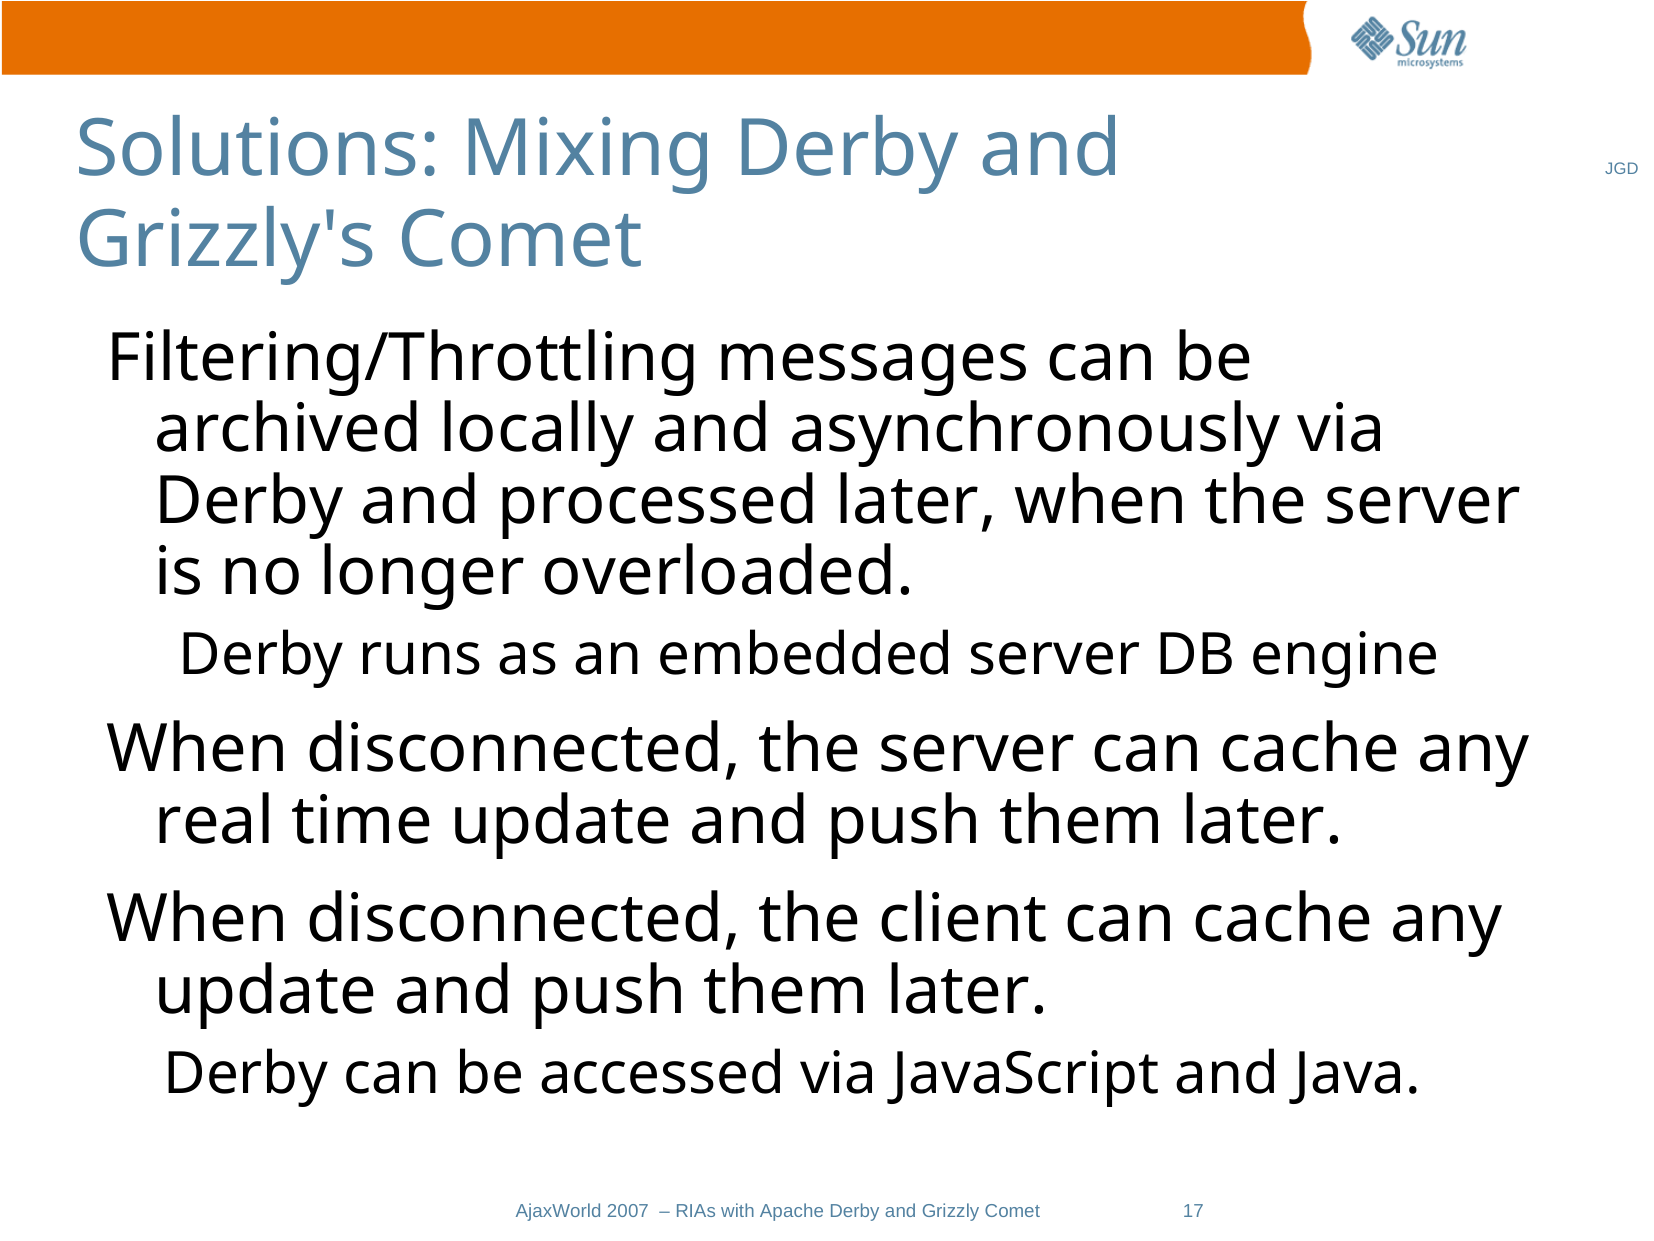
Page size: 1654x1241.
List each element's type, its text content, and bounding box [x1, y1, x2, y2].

title Solutions: Mixing Derby and Grizzly's Comet [75, 112, 1437, 276]
picture [1, 1, 1502, 77]
list Filtering/Throttling messages can be archived locally and asynchronously via Derby and processed later, when the server is no longer overloaded. Derby runs as an embedded server DB engine When disconnected, the server can cache any real time update and push them later. When disconnected, the client can cache any update and push them later. Derby can be accessed via JavaScript and Java. [87, 322, 1538, 1017]
